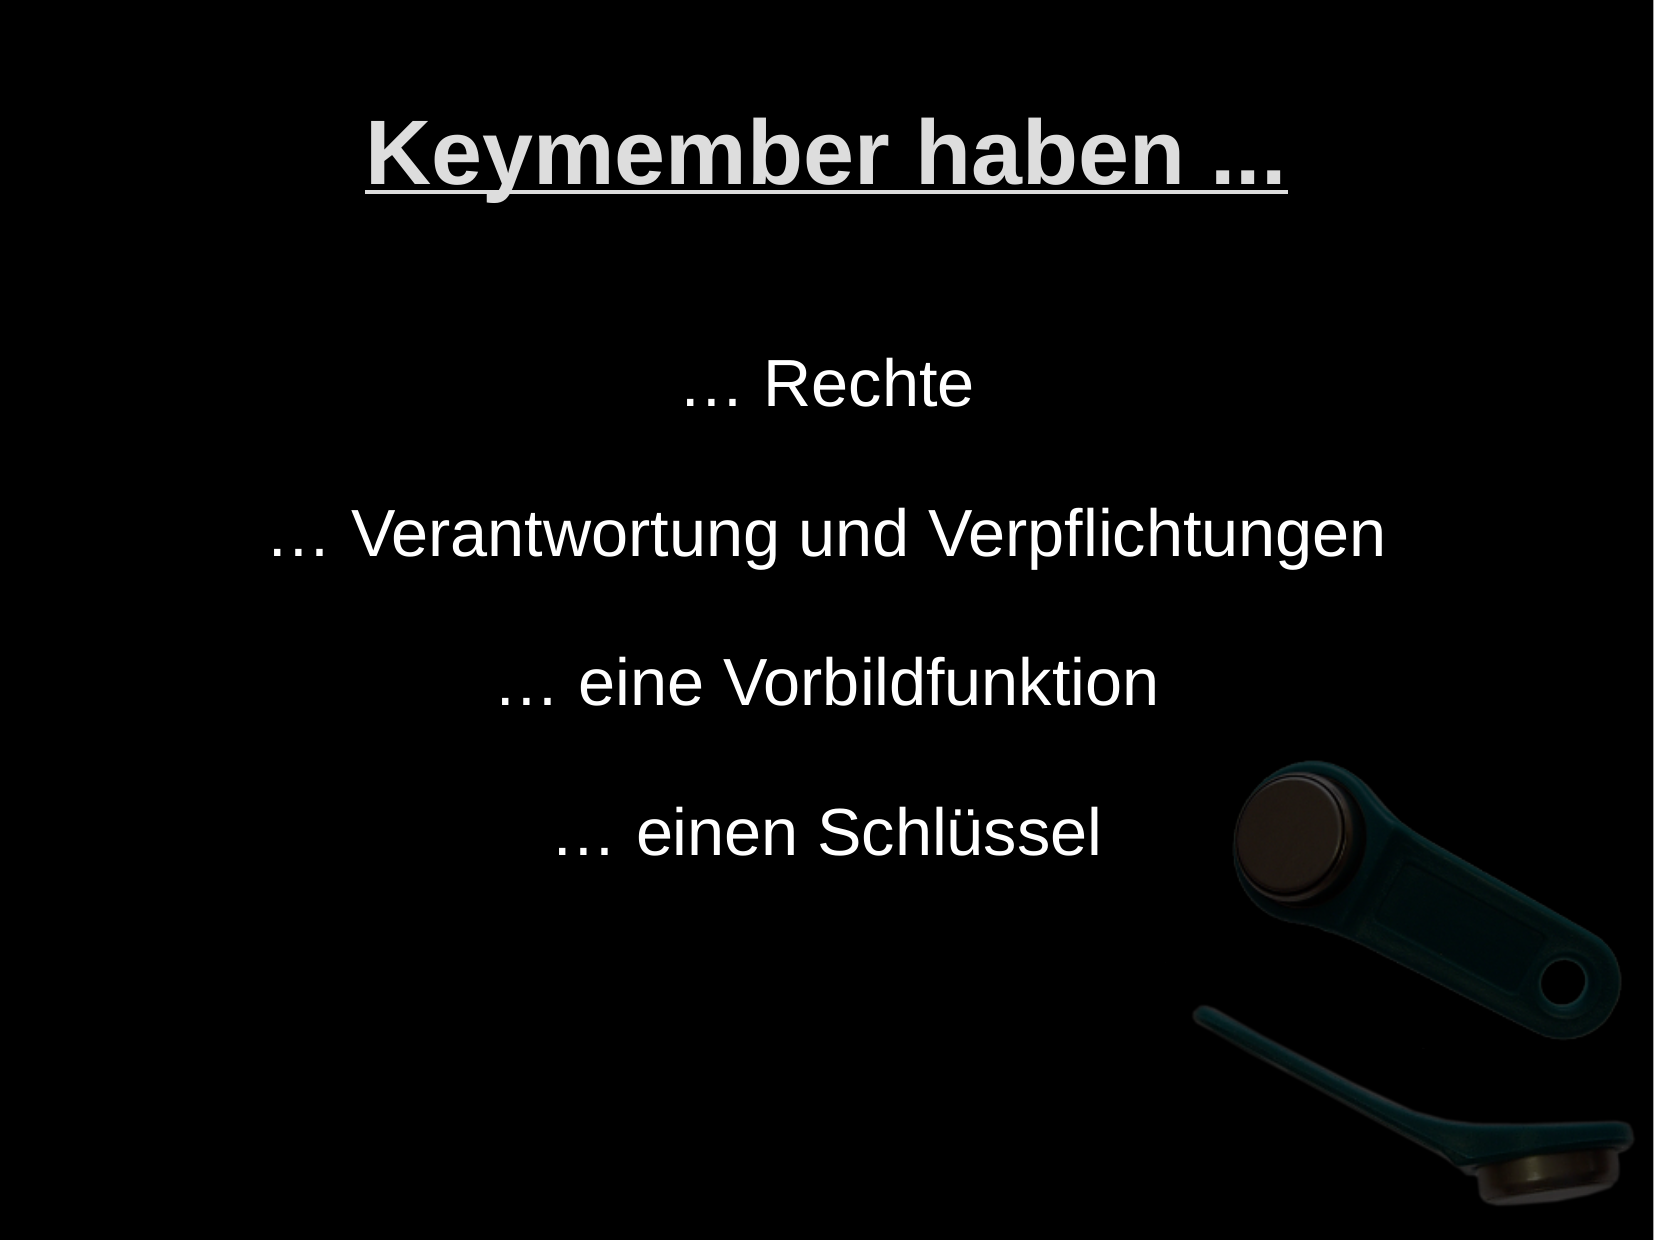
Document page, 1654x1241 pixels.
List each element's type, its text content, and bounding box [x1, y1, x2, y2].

picture [1150, 732, 1654, 1236]
subtitle … Rechte … Verantwortung und Verpflichtungen … eine Vorbildfunktion … einen Schlüssel [82, 248, 1571, 968]
title Keymember haben ... [82, 49, 1571, 248]
